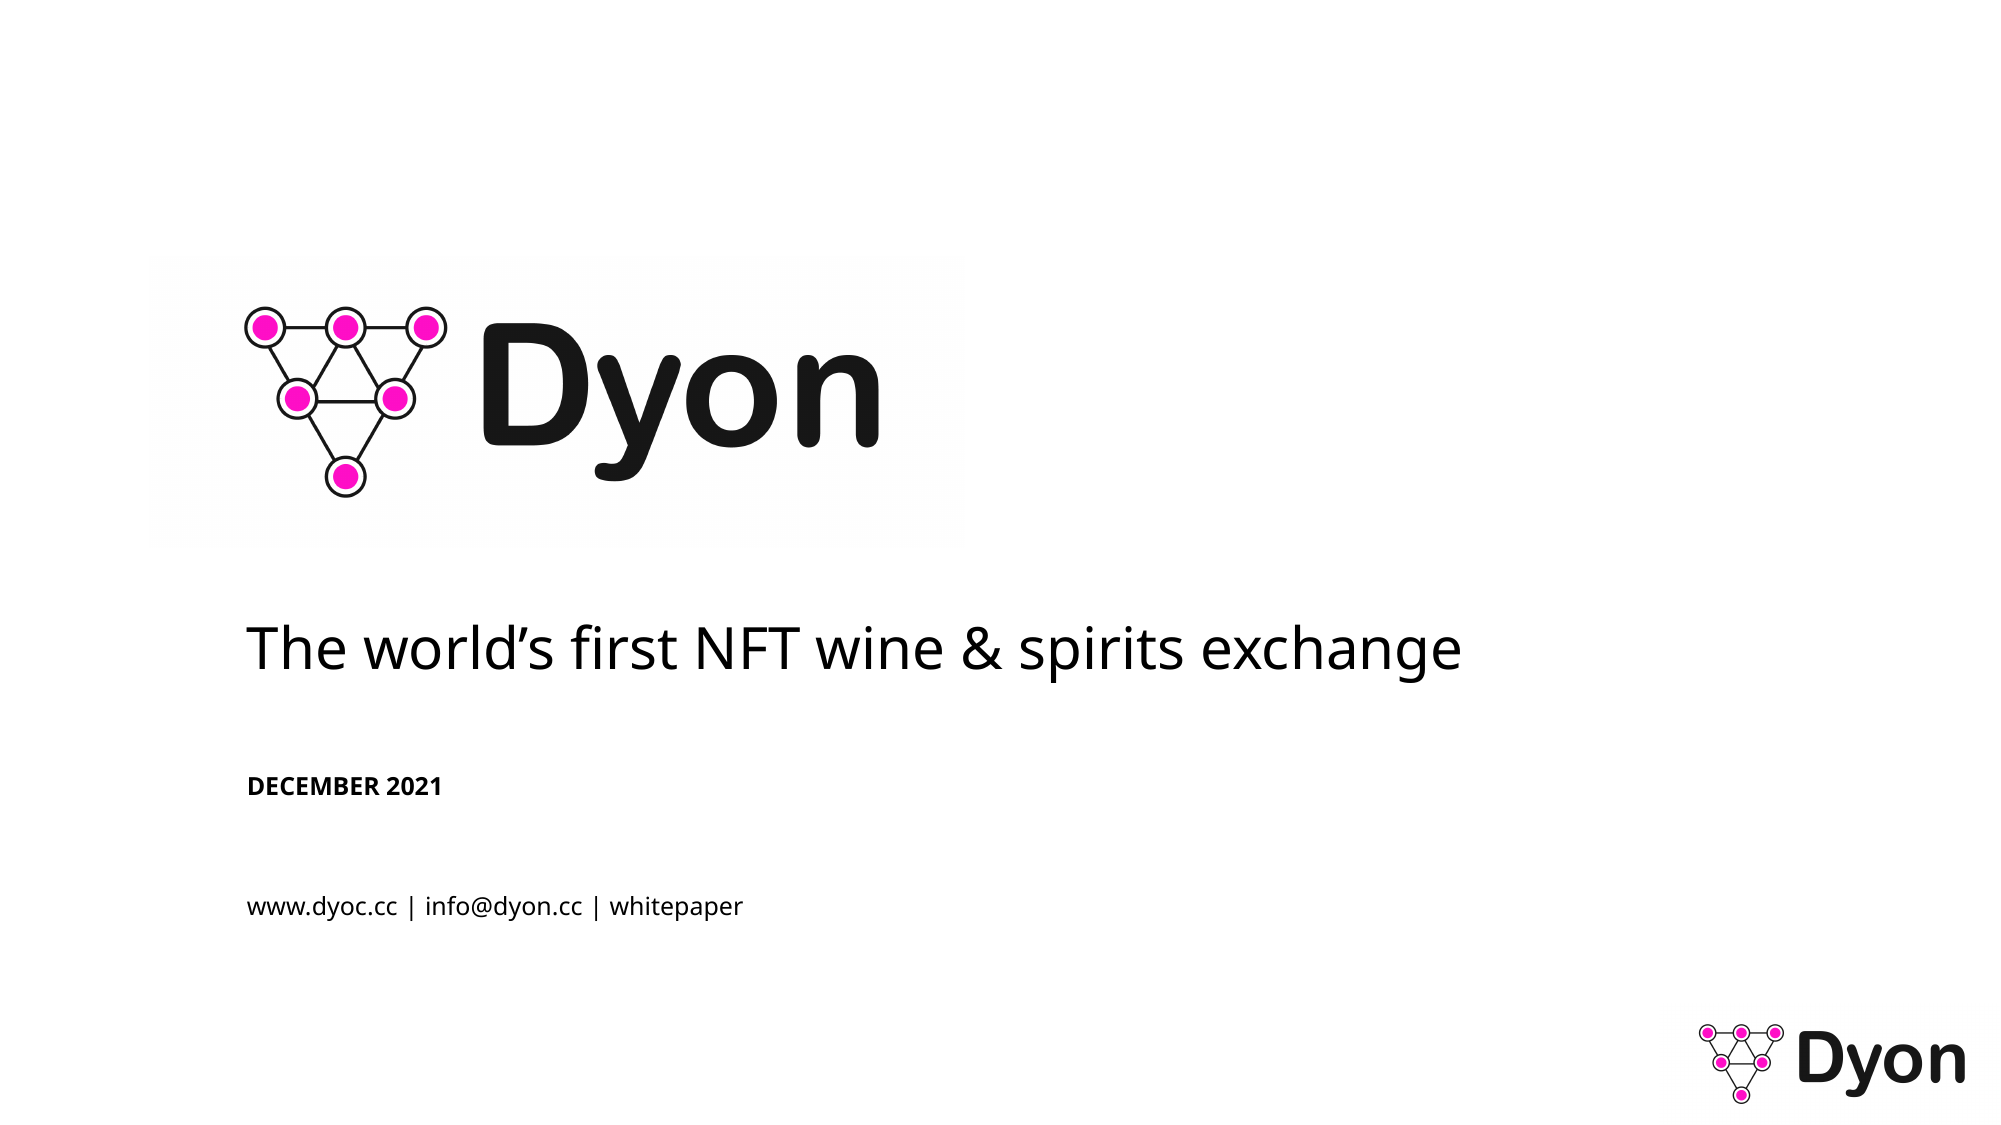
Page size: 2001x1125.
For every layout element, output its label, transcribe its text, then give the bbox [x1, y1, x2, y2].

text_box The world’s first NFT wine & spirits exchange DECEMBER 2021 www.dyoc.cc | info@dyon.cc | whitepaper [231, 153, 1738, 982]
picture [1659, 1003, 2000, 1125]
picture [149, 256, 965, 548]
